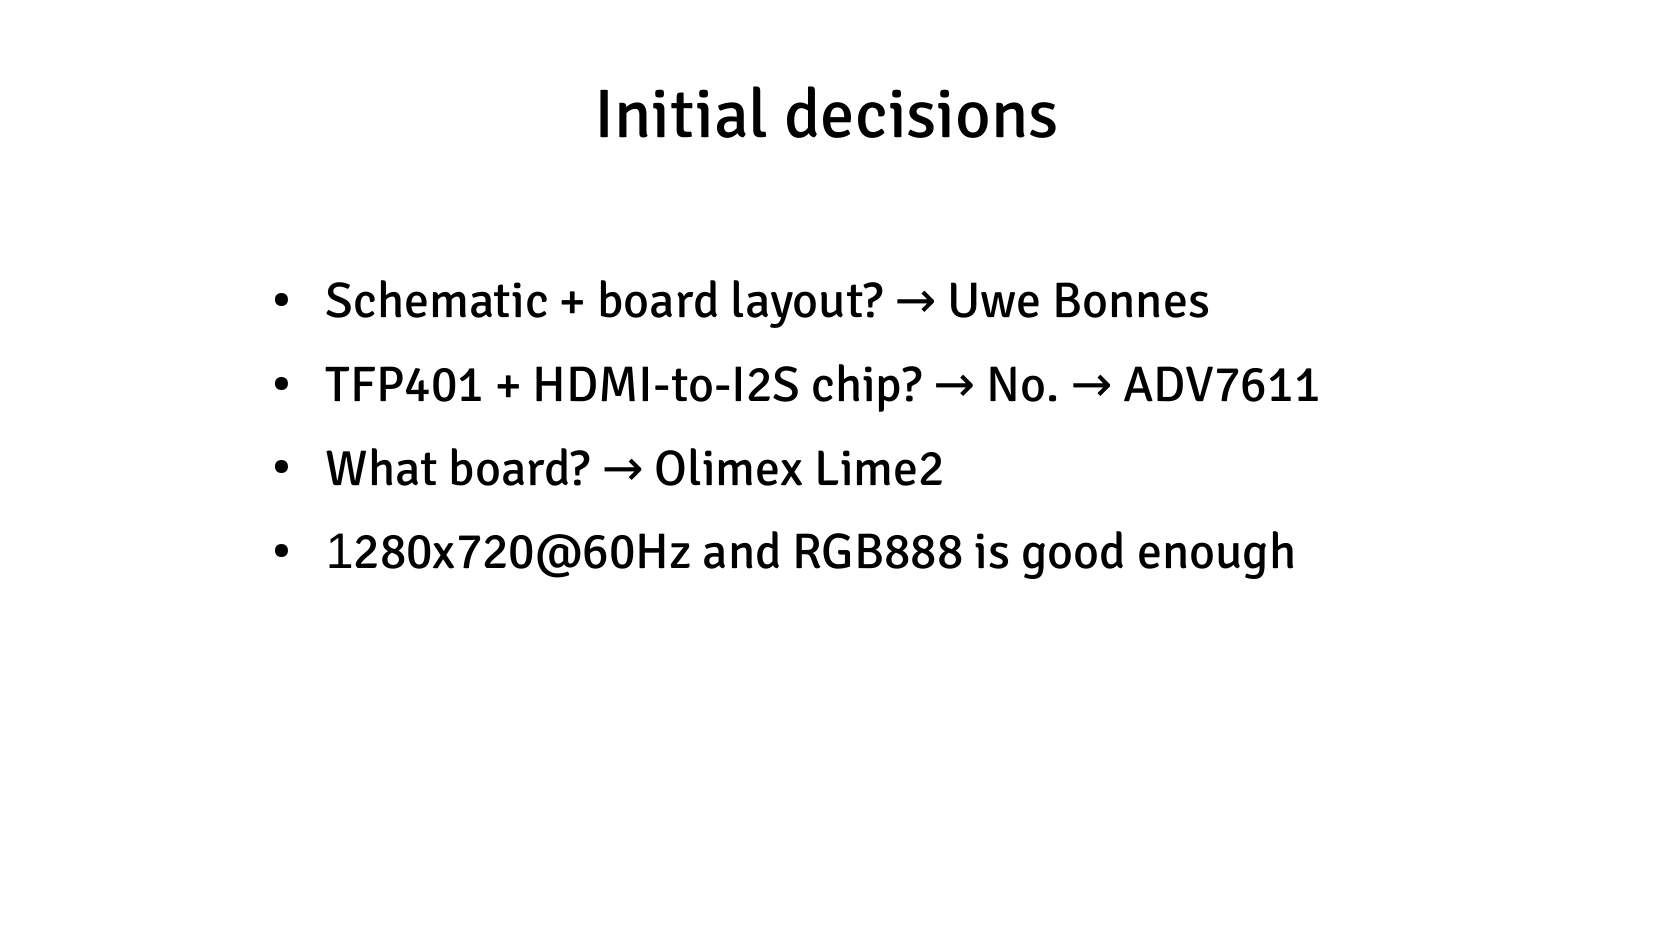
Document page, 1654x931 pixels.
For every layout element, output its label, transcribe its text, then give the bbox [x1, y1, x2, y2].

title Initial decisions [82, 37, 1571, 193]
list Schematic + board layout? → Uwe Bonnes TFP401 + HDMI-to-I2S chip? → No. → ADV7611 What board? → Olimex Lime2 1280x720@60Hz and RGB888 is good enough [255, 270, 1411, 811]
